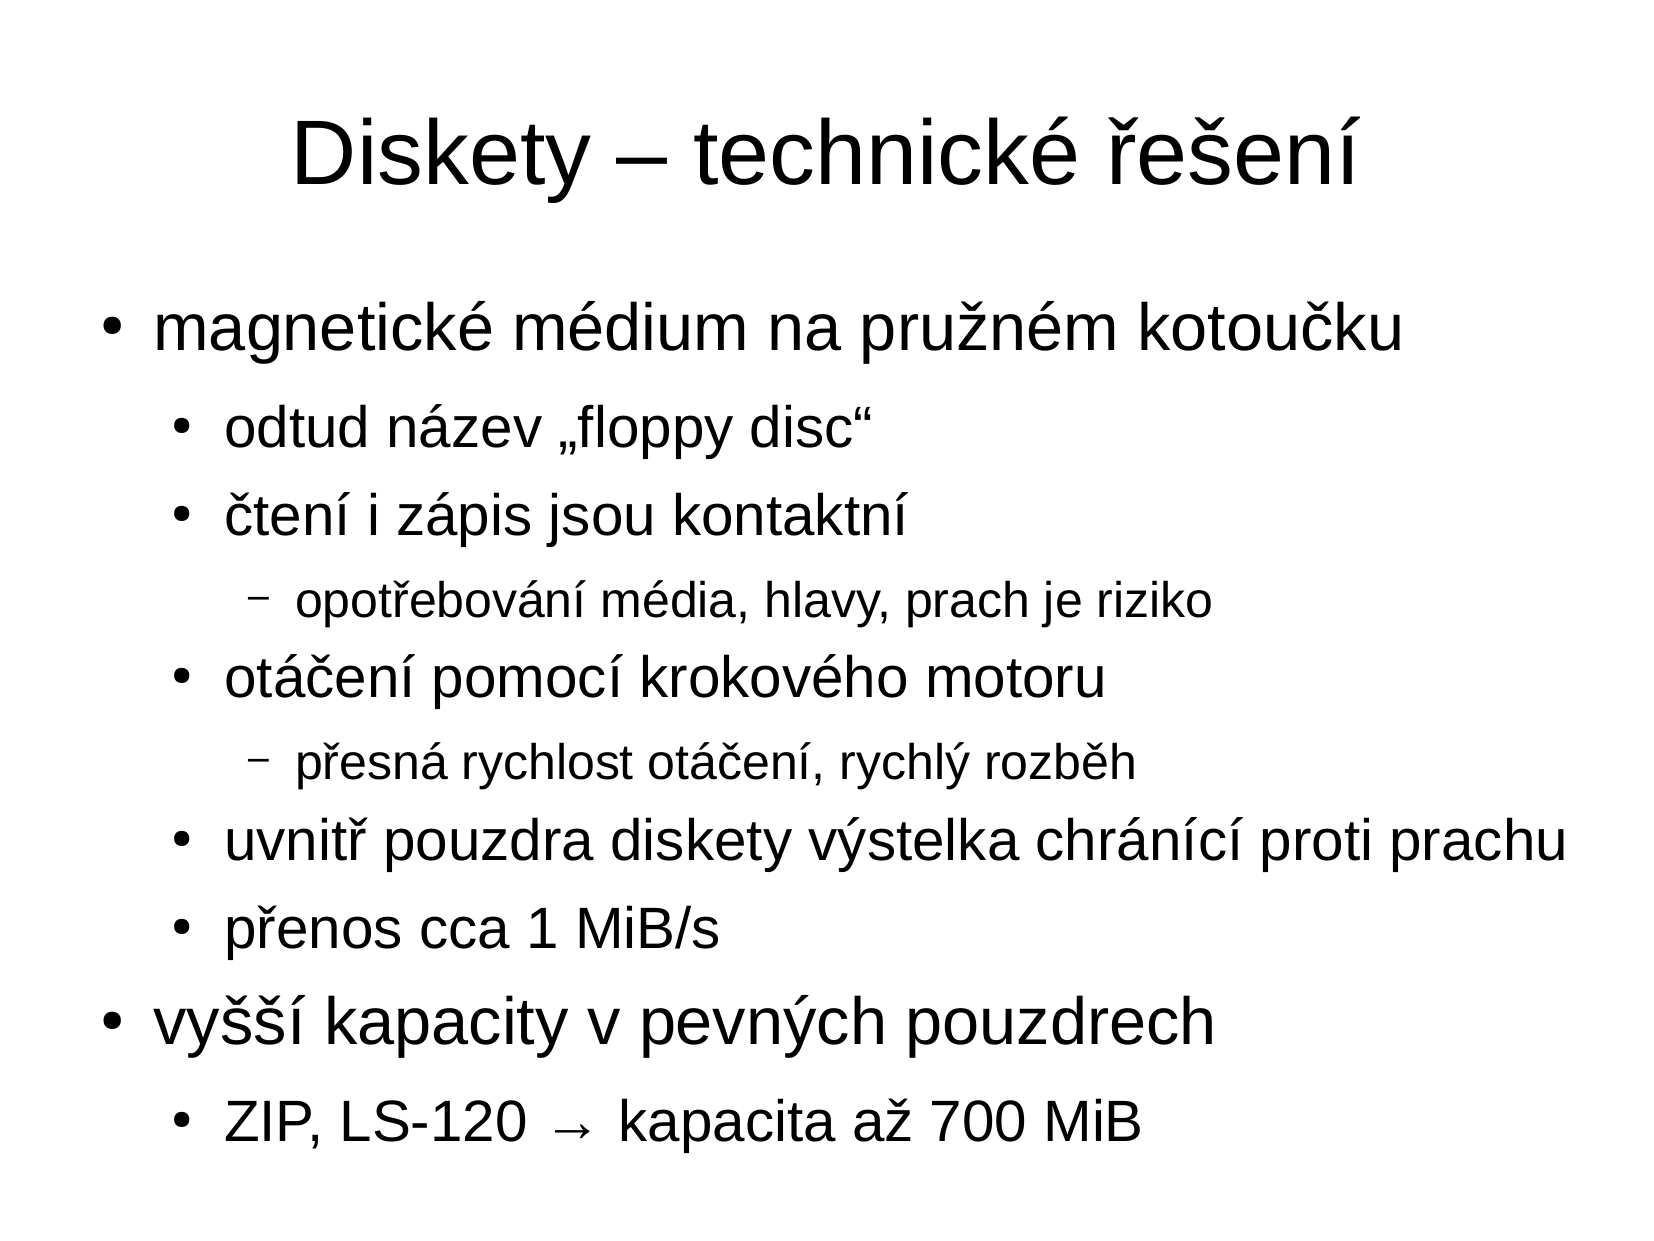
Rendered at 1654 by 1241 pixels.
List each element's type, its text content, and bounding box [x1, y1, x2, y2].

list magnetické médium na pružném kotoučku odtud název „floppy disc“ čtení i zápis jsou kontaktní opotřebování média, hlavy, prach je riziko otáčení pomocí krokového motoru přesná rychlost otáčení, rychlý rozběh uvnitř pouzdra diskety výstelka chránící proti prachu přenos cca 1 MiB/s vyšší kapacity v pevných pouzdrech ZIP, LS-120 → kapacita až 700 MiB [82, 290, 1571, 1153]
title Diskety – technické řešení [82, 56, 1571, 250]
